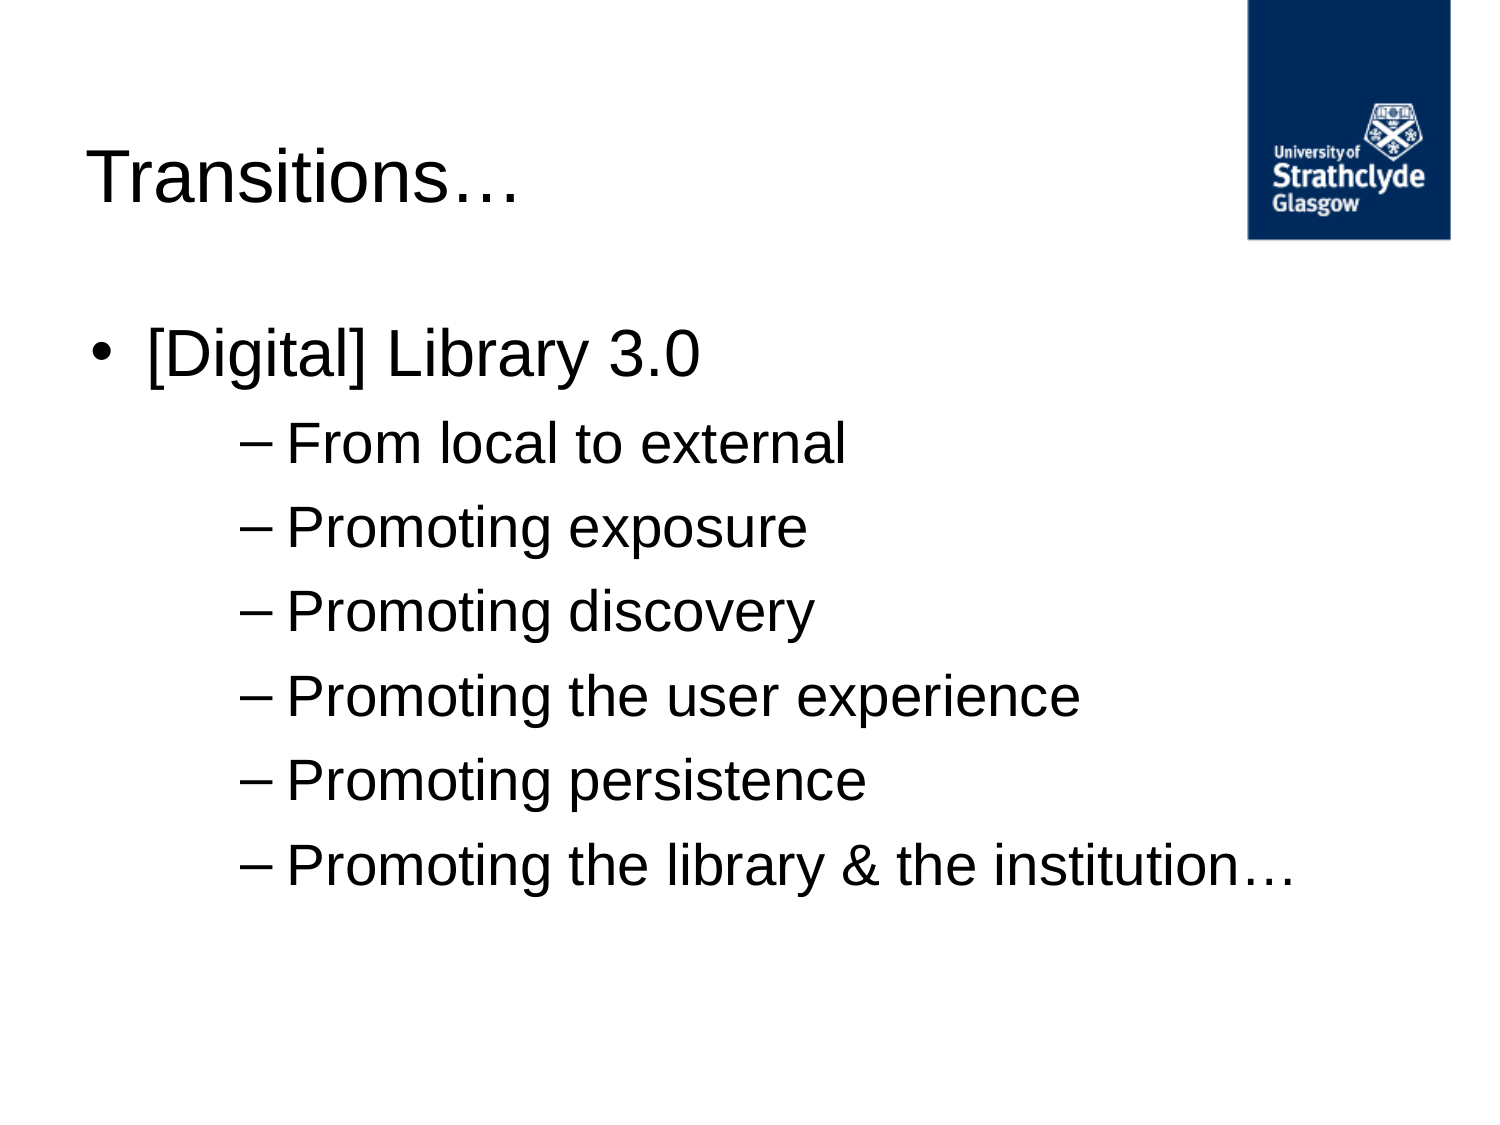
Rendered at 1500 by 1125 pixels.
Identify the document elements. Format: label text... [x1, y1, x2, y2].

list [Digital] Library 3.0 From local to external Promoting exposure Promoting discovery Promoting the user experience Promoting persistence Promoting the library & the institution… [75, 302, 1426, 1006]
title Transitions… [70, 120, 1418, 239]
